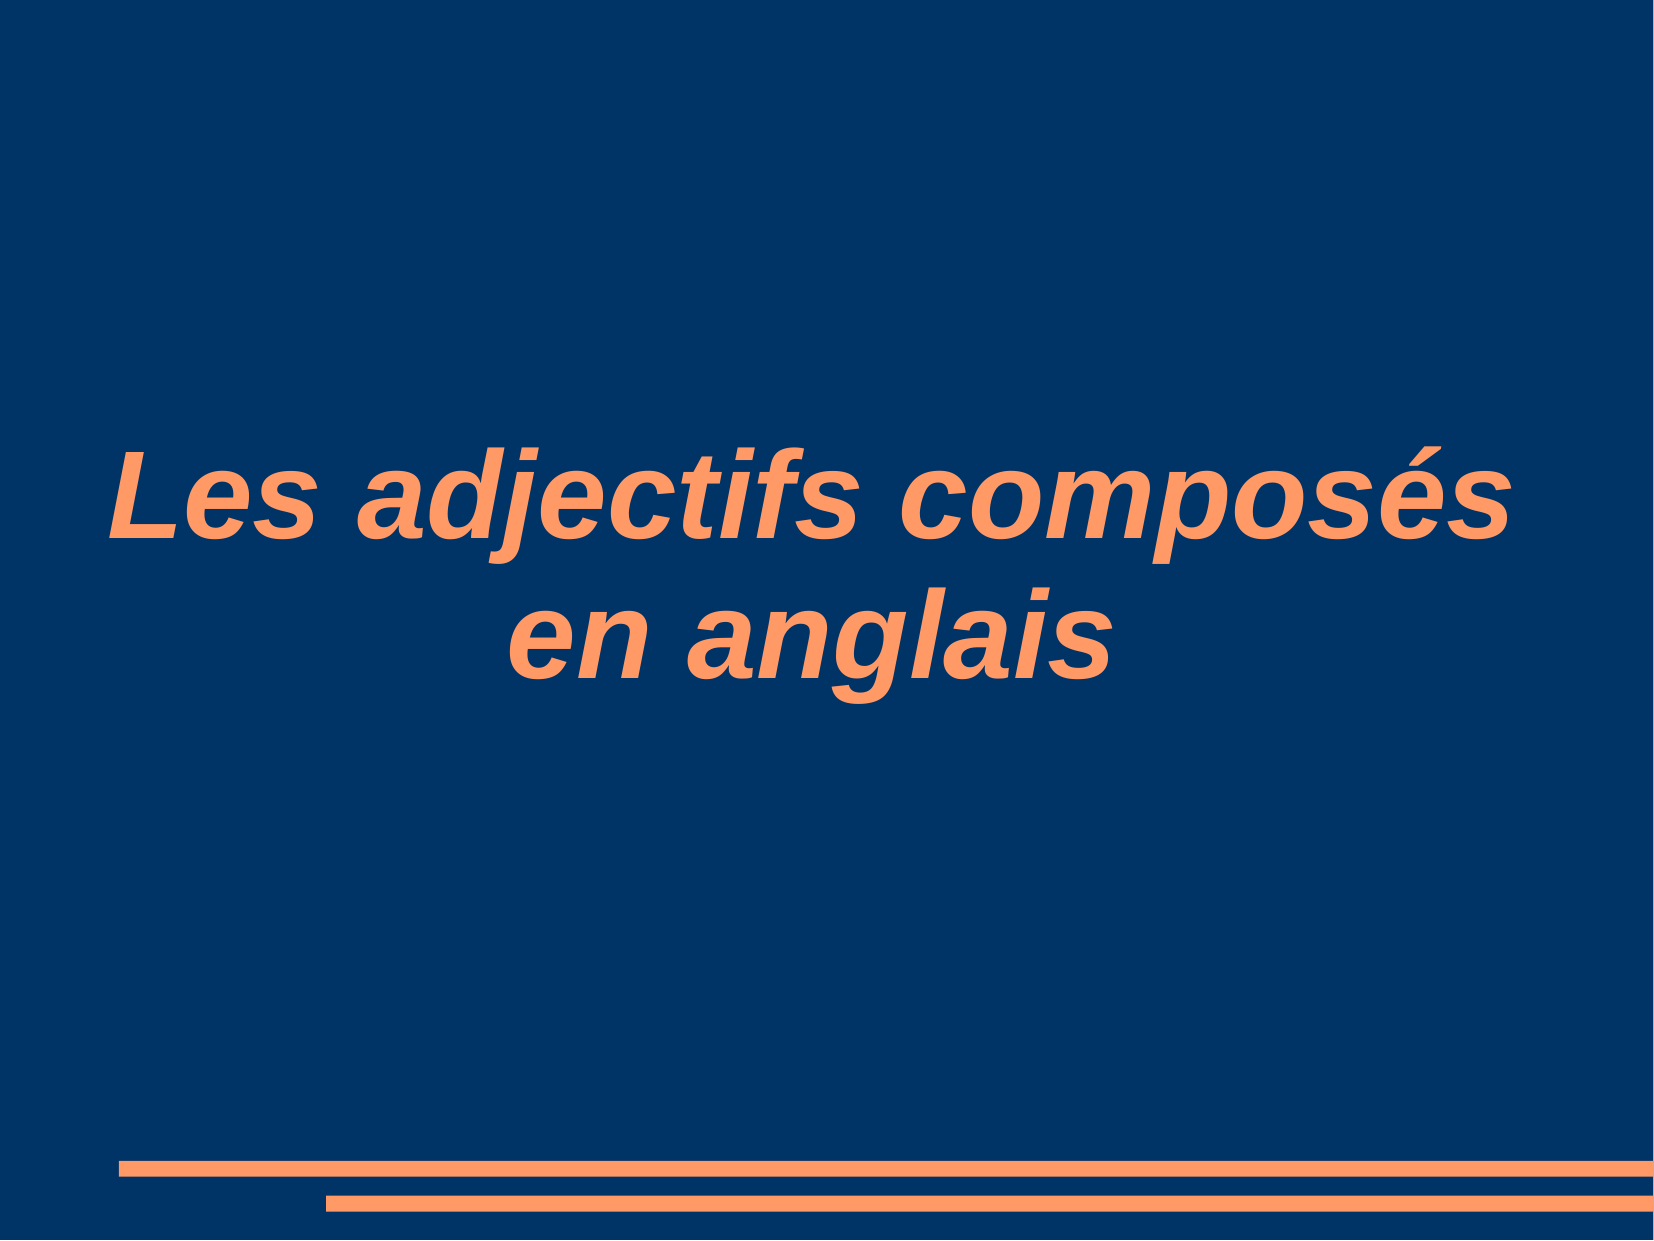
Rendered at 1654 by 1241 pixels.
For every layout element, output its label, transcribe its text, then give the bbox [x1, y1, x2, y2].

title Les adjectifs composés en anglais [106, 425, 1519, 705]
